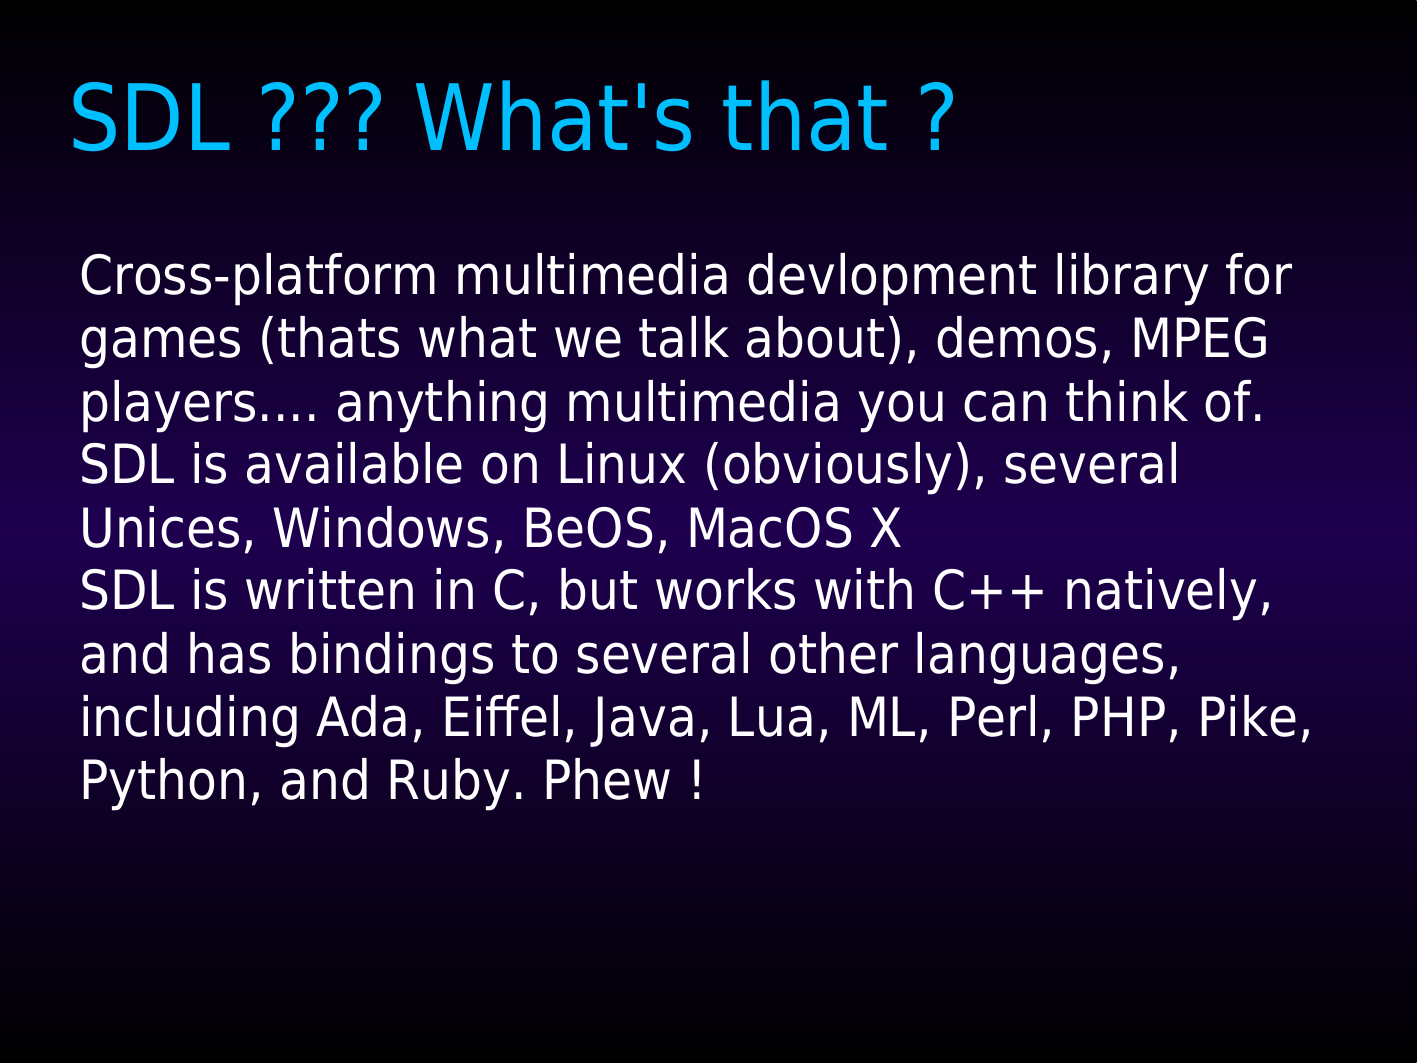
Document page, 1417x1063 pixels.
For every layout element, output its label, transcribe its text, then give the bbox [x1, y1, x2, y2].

text_box SDL ??? What's that ? [68, 65, 1347, 173]
text_box Cross-platform multimedia devlopment library for games (thats what we talk about), demos, MPEG players.... anything multimedia you can think of. SDL is available on Linux (obviously), several Unices, Windows, BeOS, MacOS X SDL is written in C, but works with C++ natively, and has bindings to several other languages, including Ada, Eiffel, Java, Lua, ML, Perl, PHP, Pike, Python, and Ruby. Phew ! [79, 244, 1351, 875]
